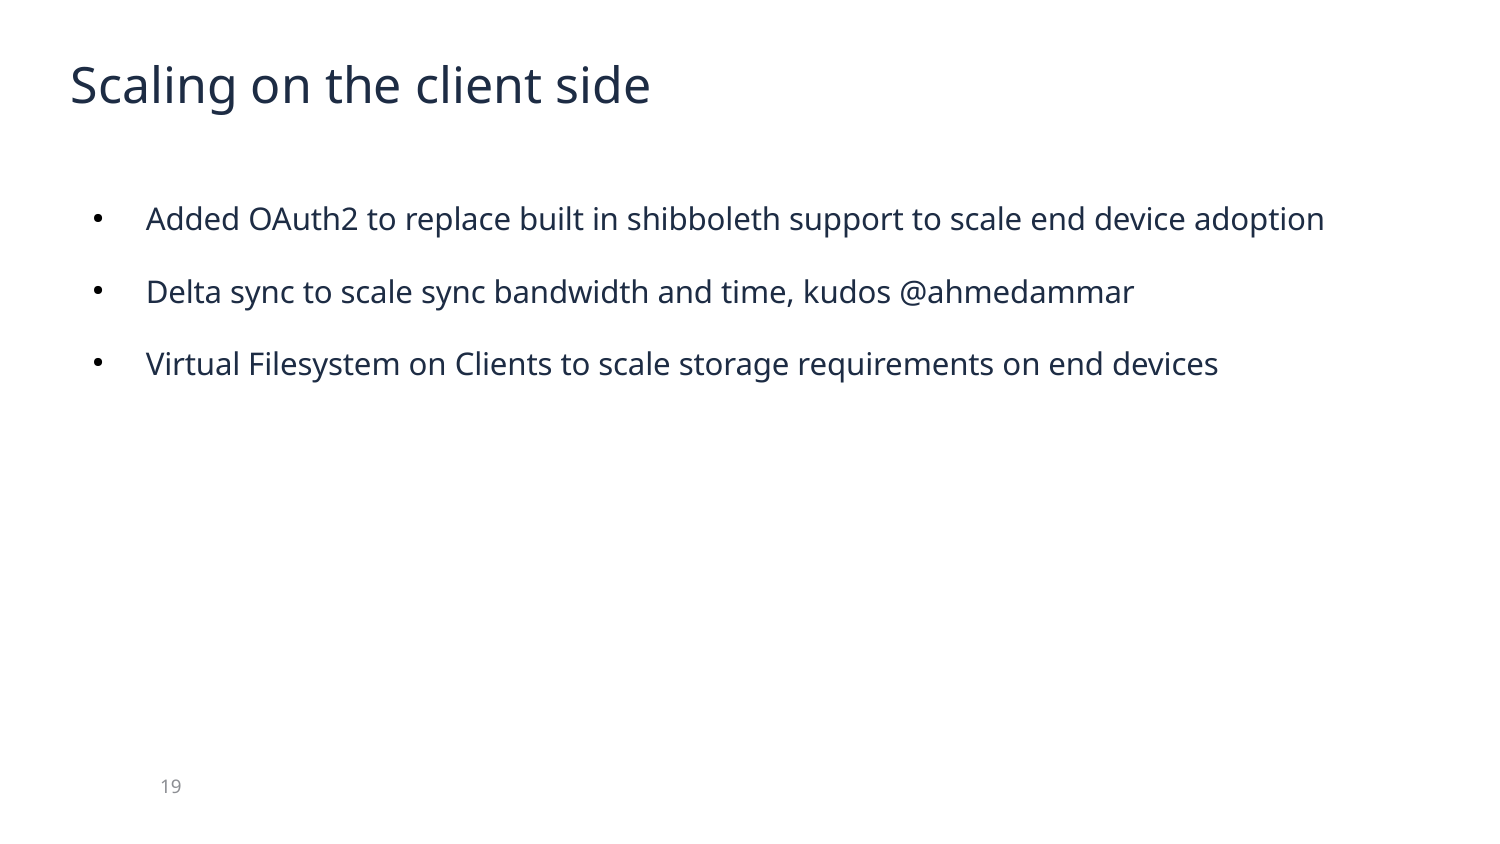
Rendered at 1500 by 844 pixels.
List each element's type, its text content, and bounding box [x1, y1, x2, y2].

list Added OAuth2 to replace built in shibboleth support to scale end device adoption Delta sync to scale sync bandwidth and time, kudos @ahmedammar Virtual Filesystem on Clients to scale storage requirements on end devices [75, 197, 1425, 687]
title Scaling on the client side [70, 34, 1429, 135]
